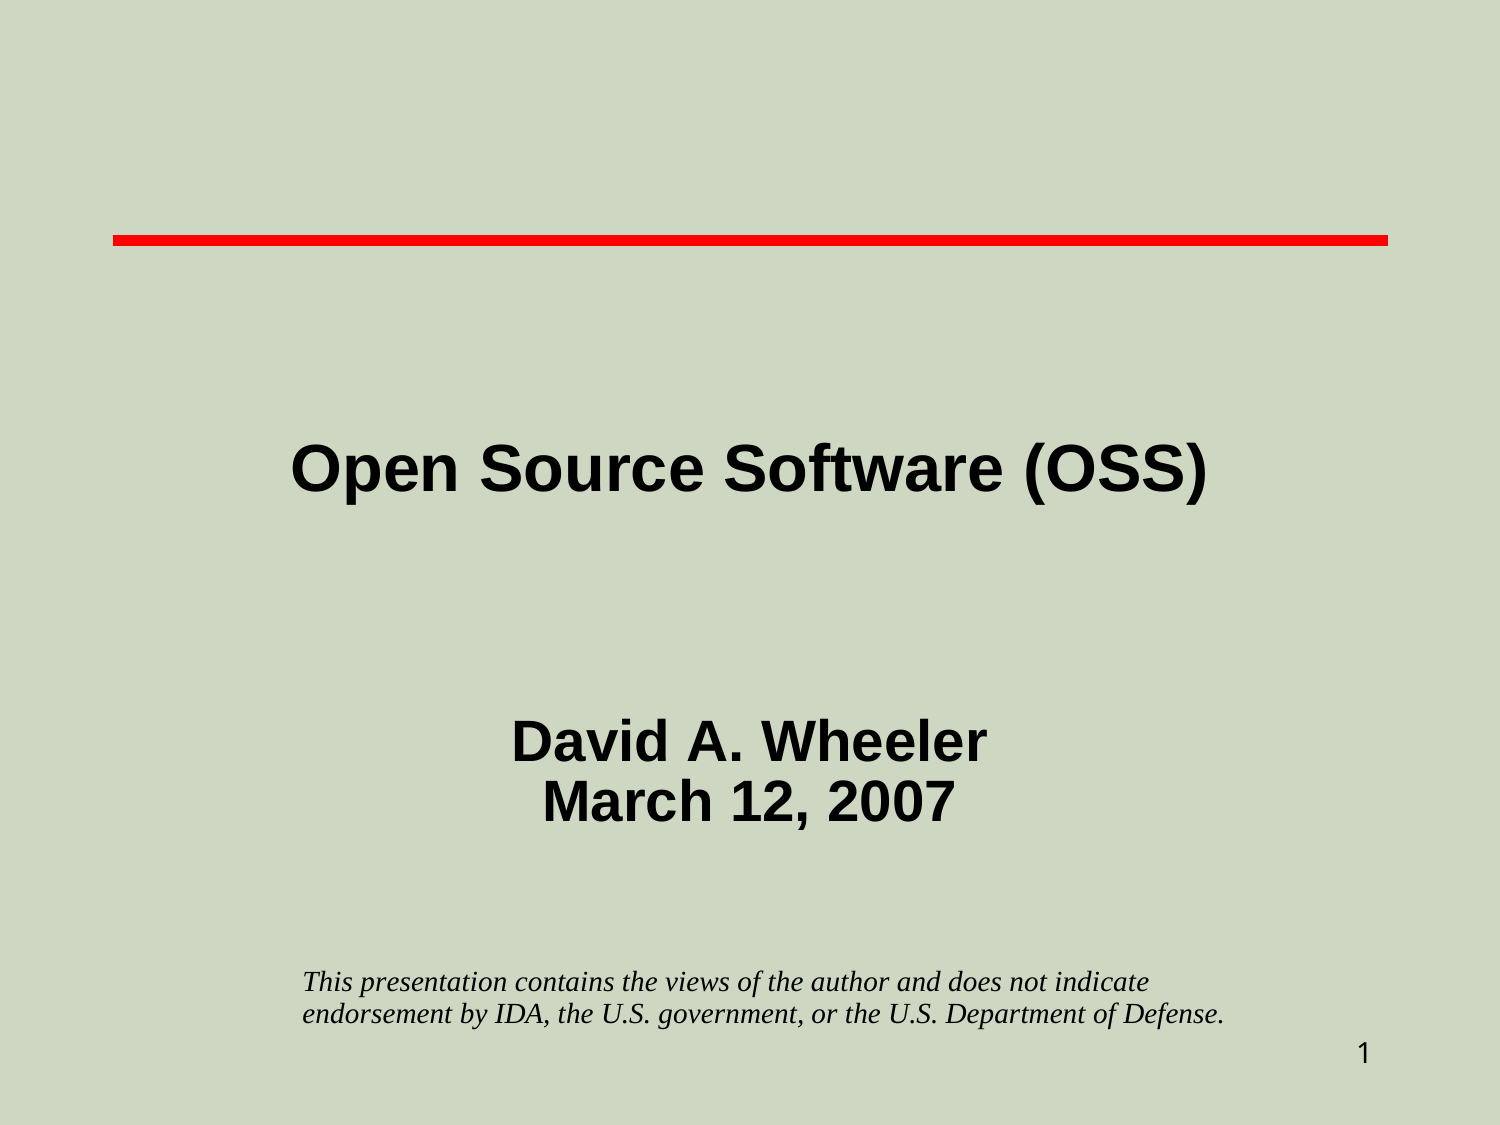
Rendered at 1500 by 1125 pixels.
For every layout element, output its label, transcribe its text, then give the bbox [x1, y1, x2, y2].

text_box This presentation contains the views of the author and does not indicate endorsement by IDA, the U.S. government, or the U.S. Department of Defense. [287, 957, 1276, 1038]
subtitle David A. Wheeler March 12, 2007 [225, 637, 1276, 926]
title Open Source Software (OSS) [112, 374, 1388, 563]
